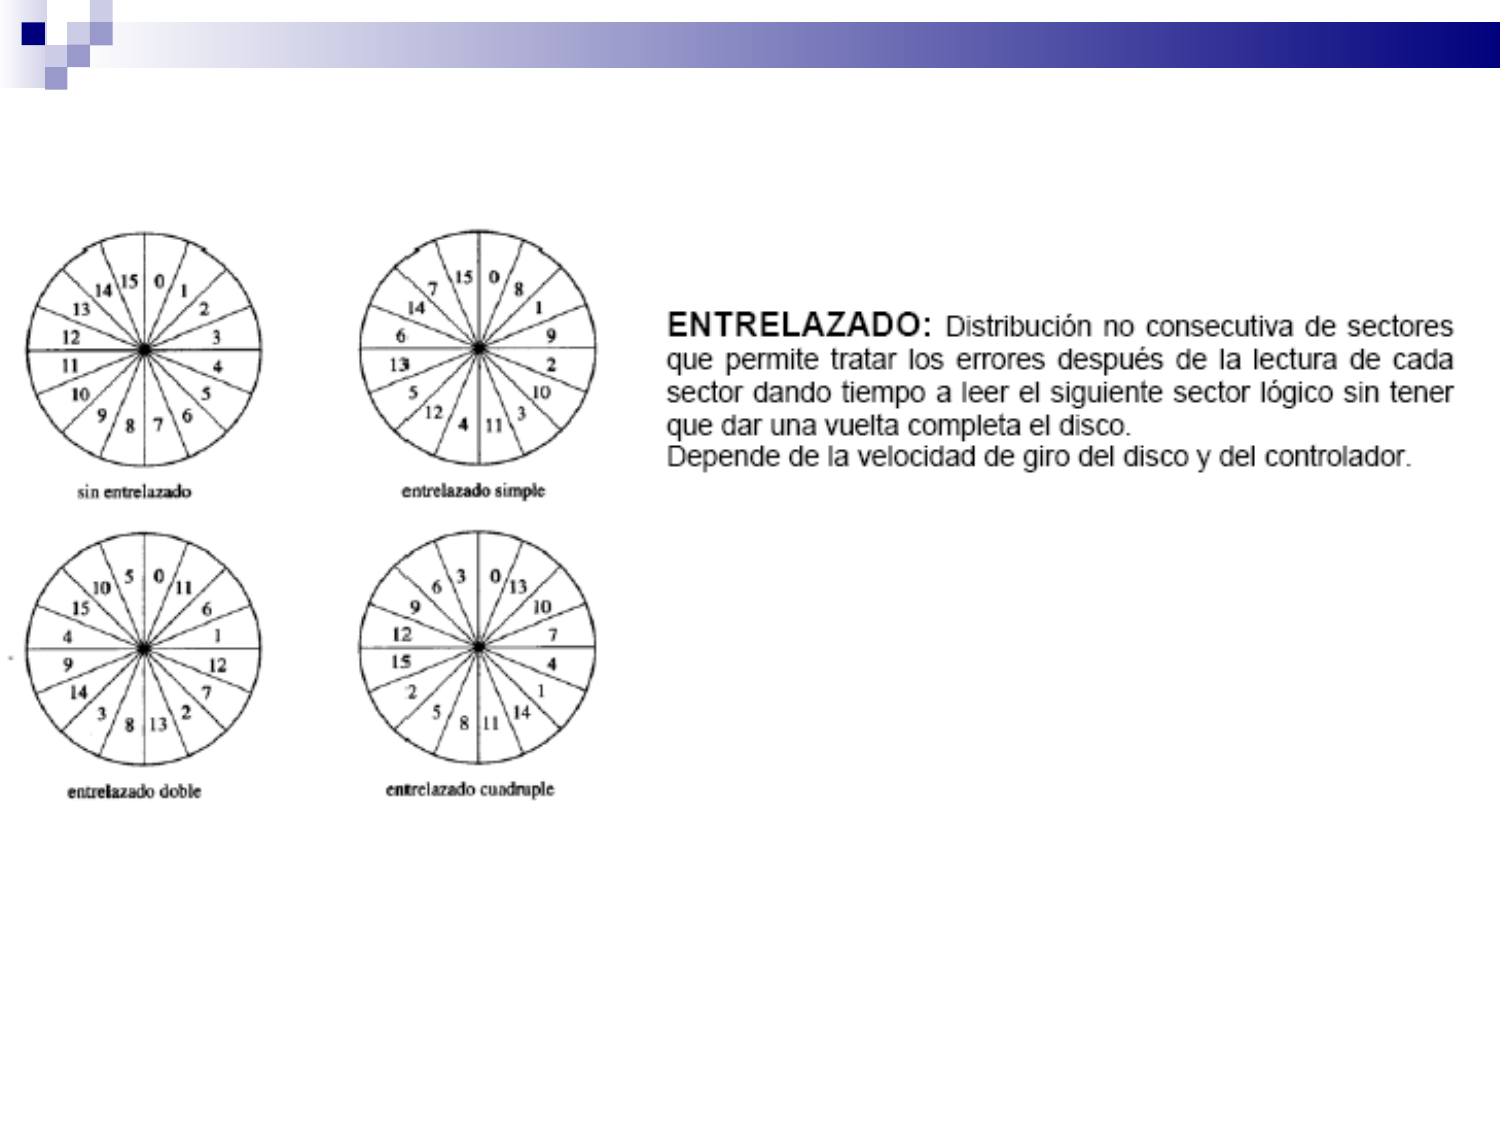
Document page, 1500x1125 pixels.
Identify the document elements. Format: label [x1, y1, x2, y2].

picture [0, 207, 1471, 815]
